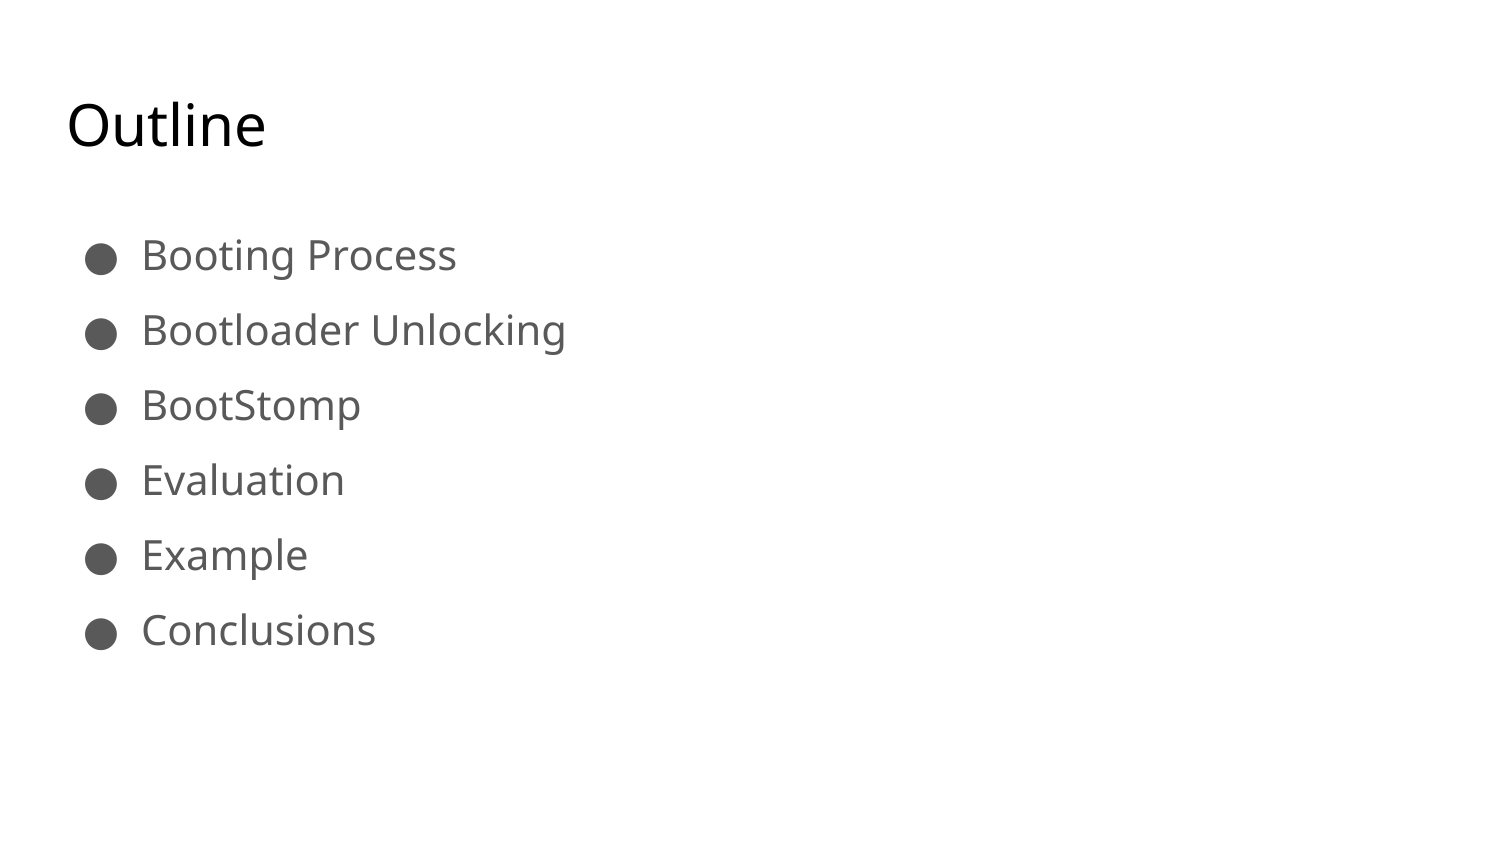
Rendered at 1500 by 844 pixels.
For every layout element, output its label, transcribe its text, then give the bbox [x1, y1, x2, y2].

list Booting Process Bootloader Unlocking BootStomp Evaluation Example Conclusions [51, 189, 1449, 750]
title Outline [51, 72, 1449, 167]
